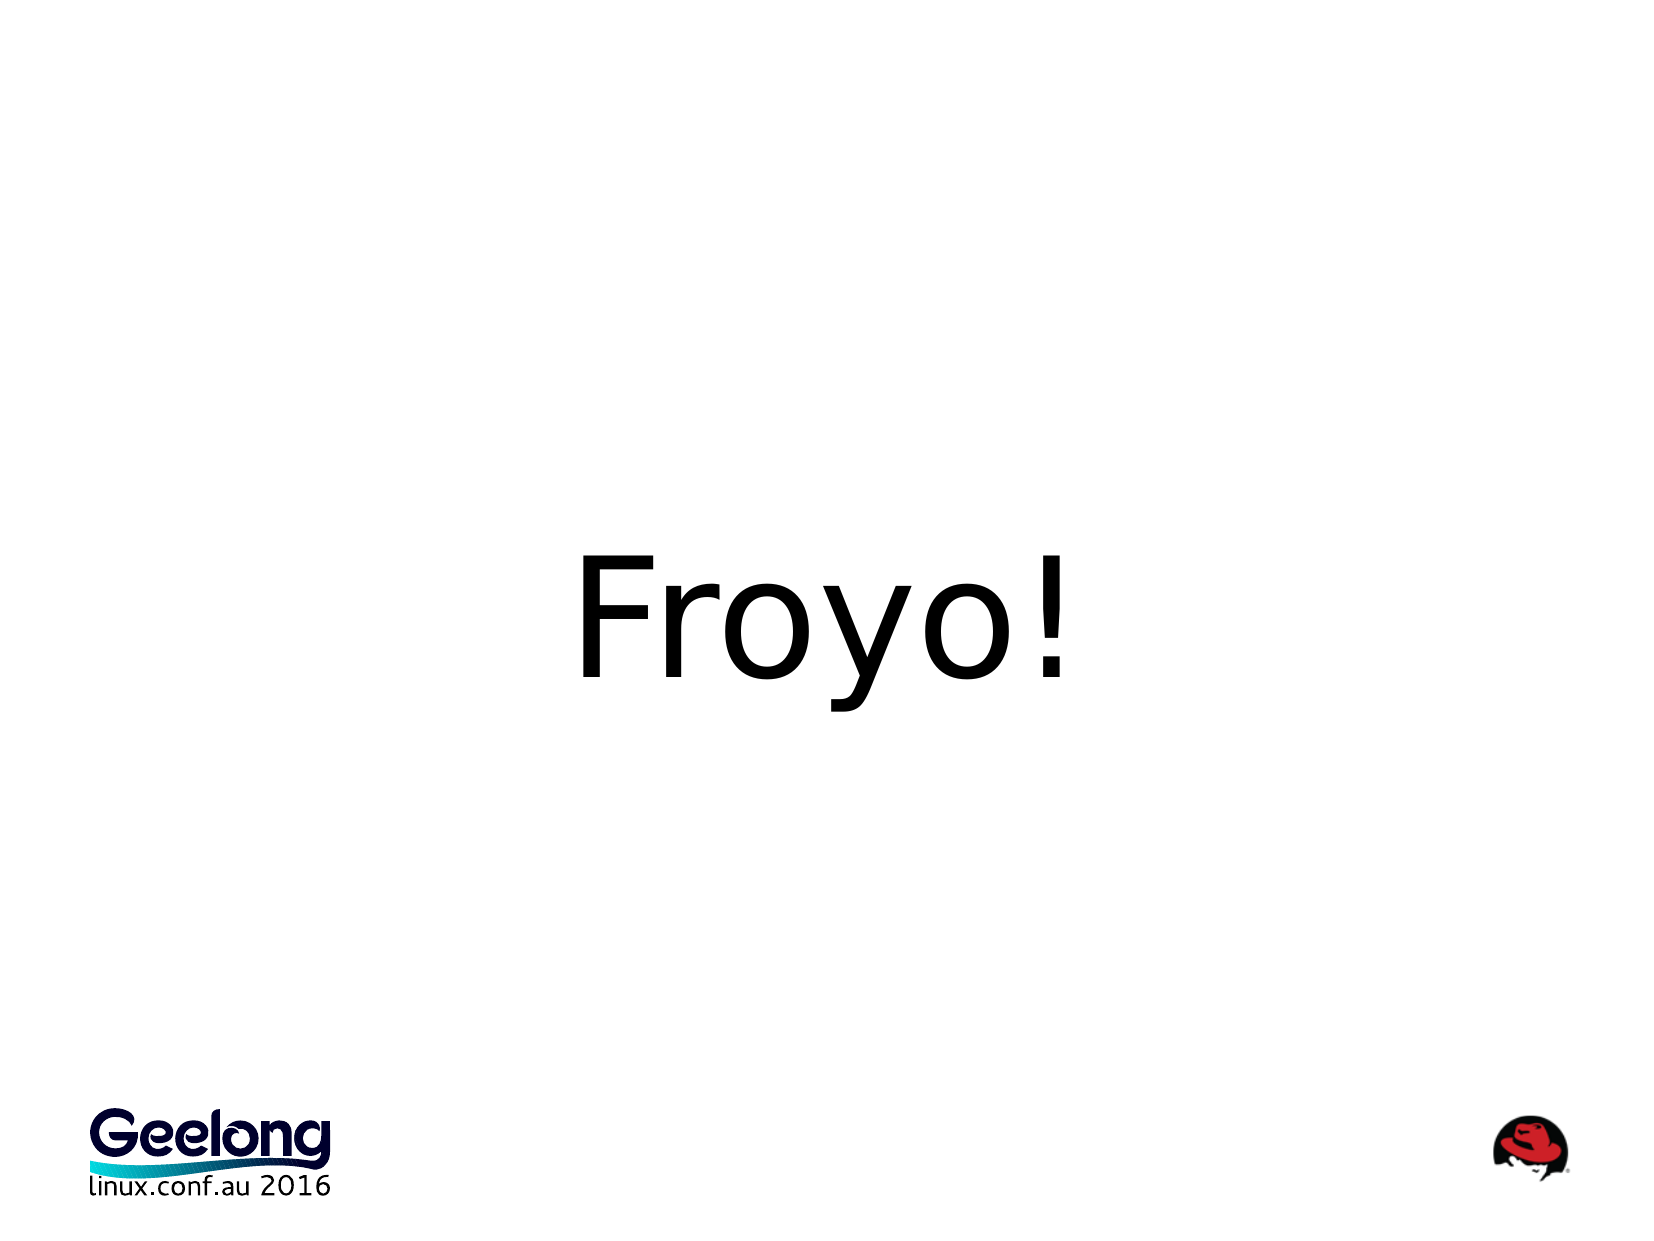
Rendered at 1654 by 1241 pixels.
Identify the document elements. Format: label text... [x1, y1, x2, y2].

subtitle Froyo! [82, 140, 1571, 1101]
picture [1492, 1113, 1576, 1191]
